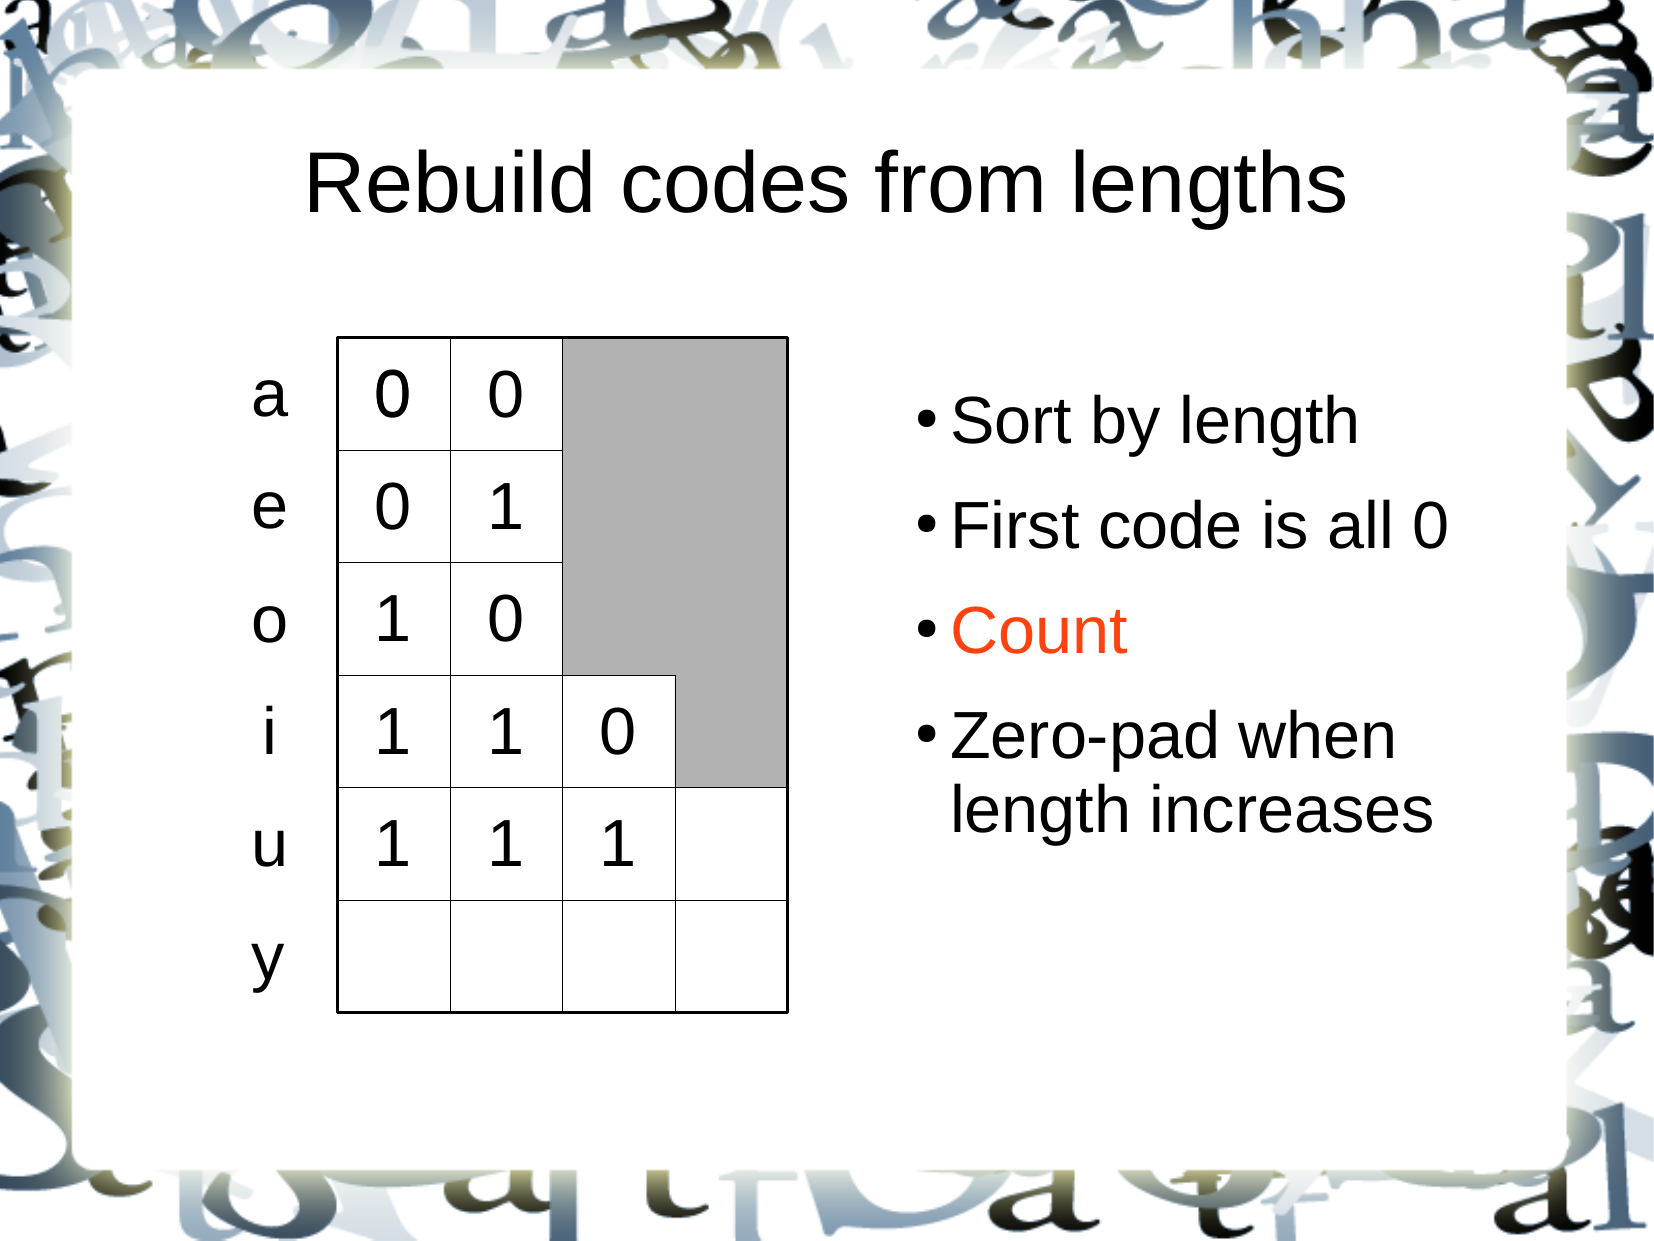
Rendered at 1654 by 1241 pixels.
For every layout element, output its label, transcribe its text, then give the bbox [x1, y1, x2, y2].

text_box o [236, 563, 316, 676]
text_box 0 [360, 451, 417, 562]
text_box 1 [360, 787, 417, 901]
text_box [563, 339, 786, 787]
text_box u [236, 787, 316, 900]
text_box y [236, 900, 316, 1013]
text_box 0 [472, 337, 529, 450]
text_box 1 [472, 450, 529, 563]
text_box i [247, 675, 304, 787]
text_box e [236, 449, 316, 563]
text_box 1 [360, 675, 417, 787]
text_box 0 [472, 563, 529, 675]
text_box 1 [472, 787, 529, 901]
title Rebuild codes from lengths [82, 78, 1571, 287]
picture [0, 0, 1654, 1241]
text_box 1 [472, 675, 529, 787]
text_box 0 [360, 337, 417, 451]
text_box 1 [360, 562, 417, 675]
text_box a [236, 337, 304, 449]
text_box 0 [585, 675, 642, 787]
text_box 1 [585, 787, 642, 901]
text_box Sort by length First code is all 0 Count Zero-pad when length increases [900, 376, 1542, 854]
